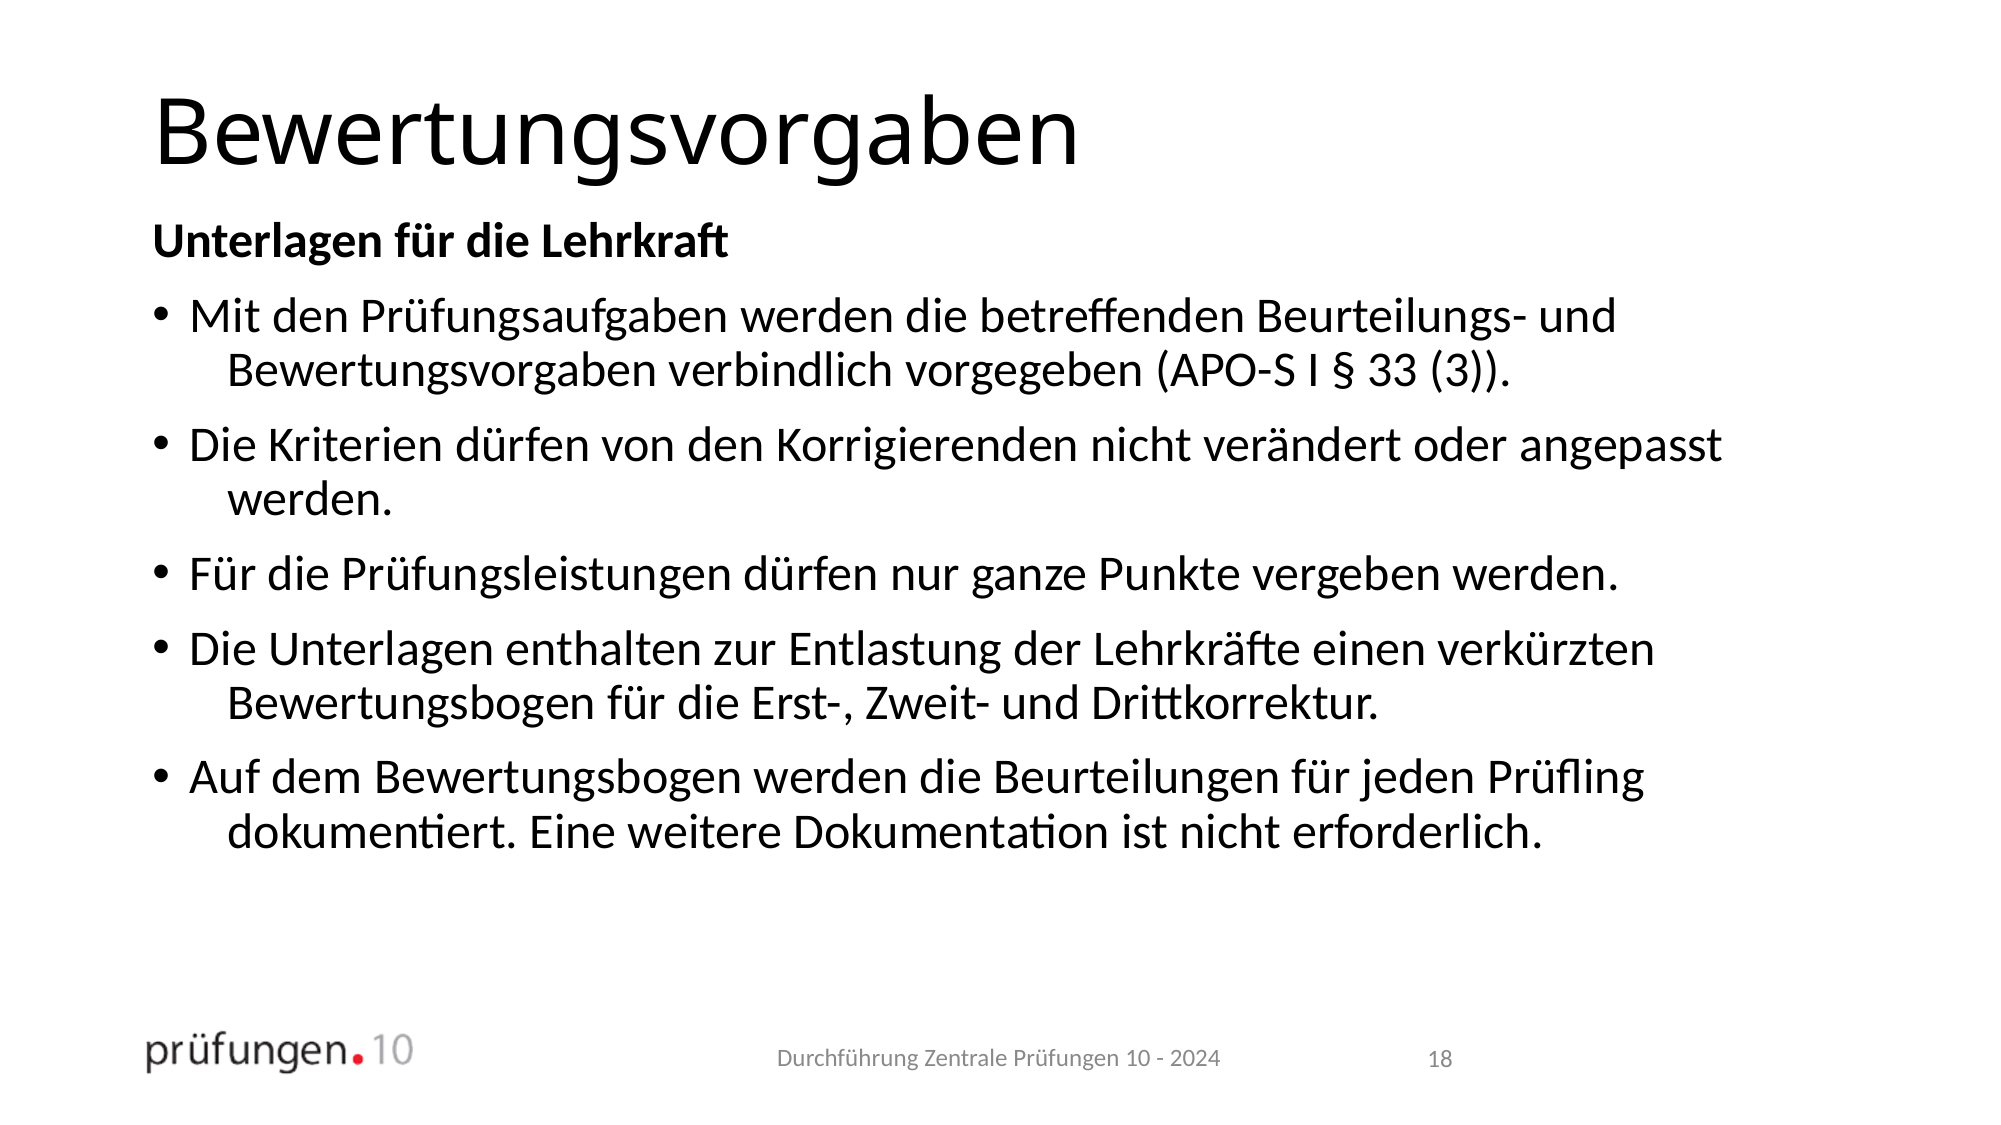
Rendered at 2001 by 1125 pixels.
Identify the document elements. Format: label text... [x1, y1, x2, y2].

text_box [1412, 1027, 1863, 1088]
list Unterlagen für die Lehrkraft Mit den Prüfungsaufgaben werden die betreffenden Beurteilungs- und Bewertungsvorgaben verbindlich vorgegeben (APO-S I § 33 (3)). Die Kriterien dürfen von den Korrigierenden nicht verändert oder angepasst werden. Für die Prüfungsleistungen dürfen nur ganze Punkte vergeben werden. Die Unterlagen enthalten zur Entlastung der Lehrkräfte einen verkürzten Bewertungsbogen für die Erst-, Zweit- und Drittkorrektur. Auf dem Bewertungsbogen werden die Beurteilungen für jeden Prüfling dokumentiert. Eine weitere Dokumentation ist nicht erforderlich. [137, 207, 1863, 1014]
title Bewertungsvorgaben [137, 77, 1863, 193]
